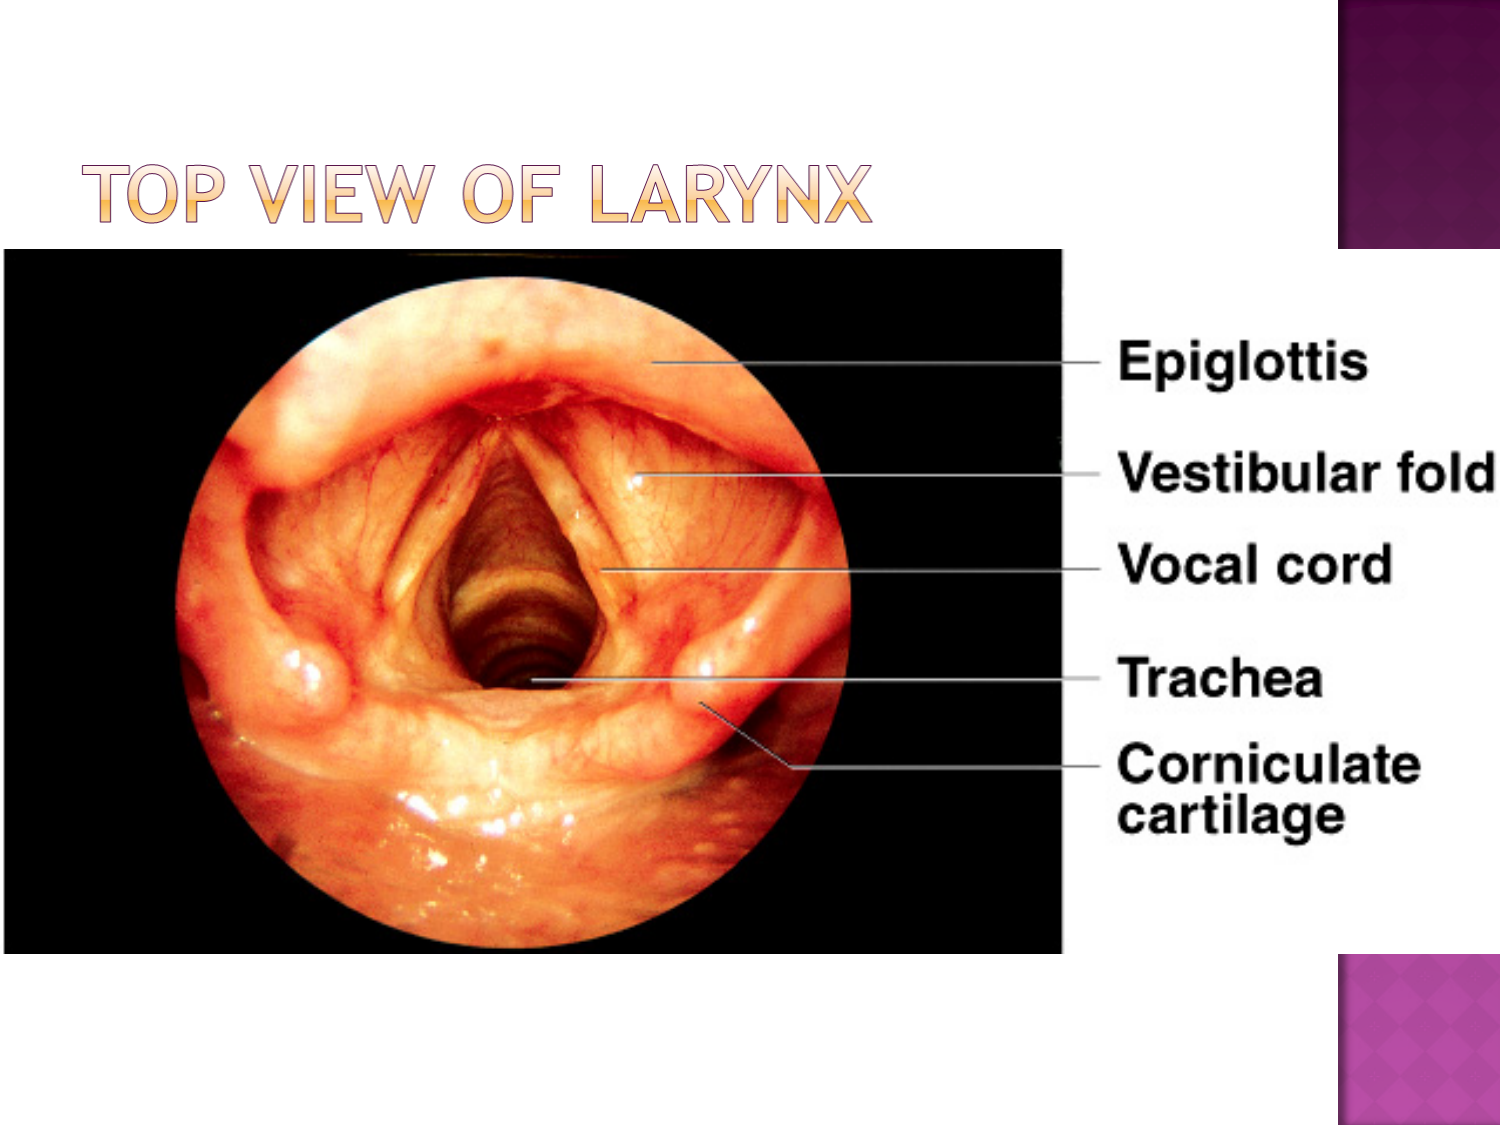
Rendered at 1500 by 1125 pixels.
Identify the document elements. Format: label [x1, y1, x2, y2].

picture [0, 0, 1500, 1125]
text_box [34, 52, 1265, 241]
